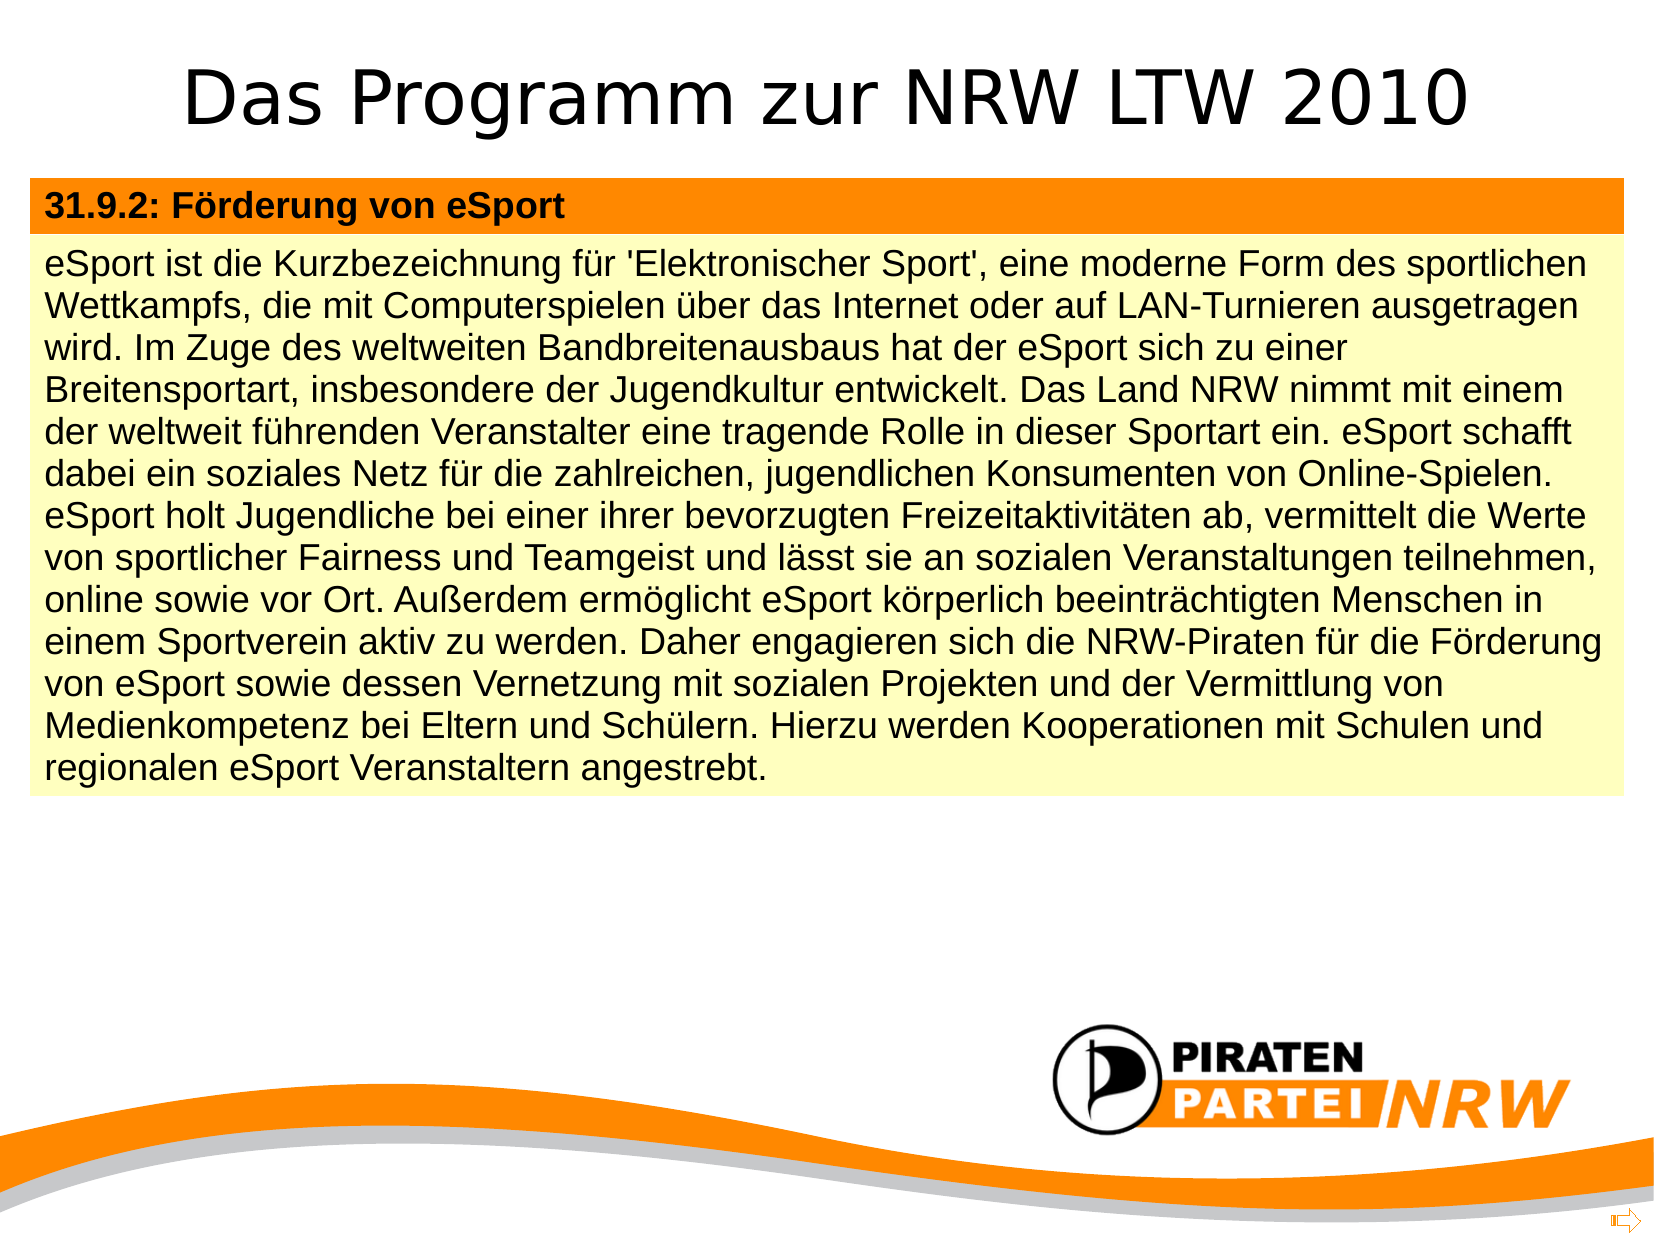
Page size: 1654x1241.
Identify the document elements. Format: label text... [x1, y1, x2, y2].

table_header 31.9.2: Förderung von eSport [30, 178, 1624, 234]
title Das Programm zur NRW LTW 2010 [82, 54, 1571, 143]
picture [1045, 1021, 1579, 1140]
table_cell eSport ist die Kurzbezeichnung für 'Elektronischer Sport', eine moderne Form des sportlichen Wettkampfs, die mit Computerspielen über das Internet oder auf LAN-Turnieren ausgetragen wird. Im Zuge des weltweiten Bandbreitenausbaus hat der eSport sich zu einer Breitensportart, insbesondere der Jugendkultur entwickelt. Das Land NRW nimmt mit einem der weltweit führenden Veranstalter eine tragende Rolle in dieser Sportart ein. eSport schafft dabei ein soziales Netz für die zahlreichen, jugendlichen Konsumenten von Online-Spielen. eSport holt Jugendliche bei einer ihrer bevorzugten Freizeitaktivitäten ab, vermittelt die Werte von sportlicher Fairness und Teamgeist und lässt sie an sozialen Veranstaltungen teilnehmen, online sowie vor Ort. Außerdem ermöglicht eSport körperlich beeinträchtigten Menschen in einem Sportverein aktiv zu werden. Daher engagieren sich die NRW-Piraten für die Förderung von eSport sowie dessen Vernetzung mit sozialen Projekten und der Vermittlung von Medienkompetenz bei Eltern und Schülern. Hierzu werden Kooperationen mit Schulen und regionalen eSport Veranstaltern angestrebt. [30, 235, 1624, 796]
